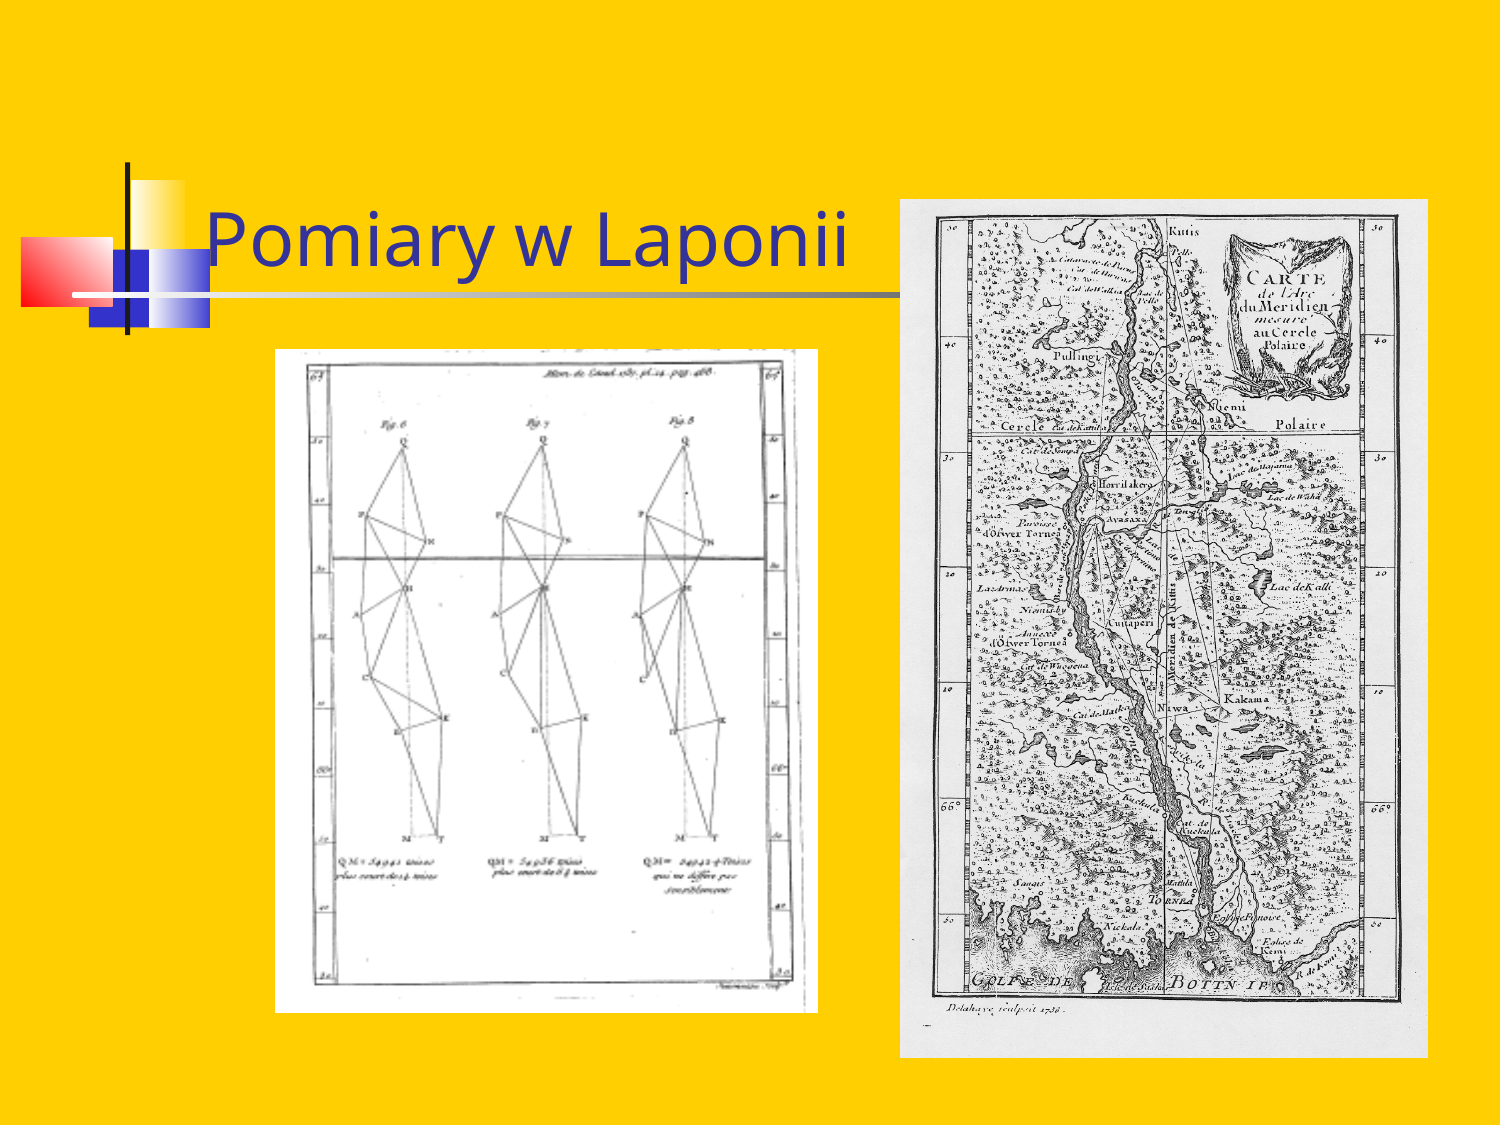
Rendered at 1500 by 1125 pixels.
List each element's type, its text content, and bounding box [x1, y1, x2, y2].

picture [275, 349, 818, 1013]
picture [900, 199, 1428, 1058]
title Pomiary w Laponii [188, 101, 1468, 289]
